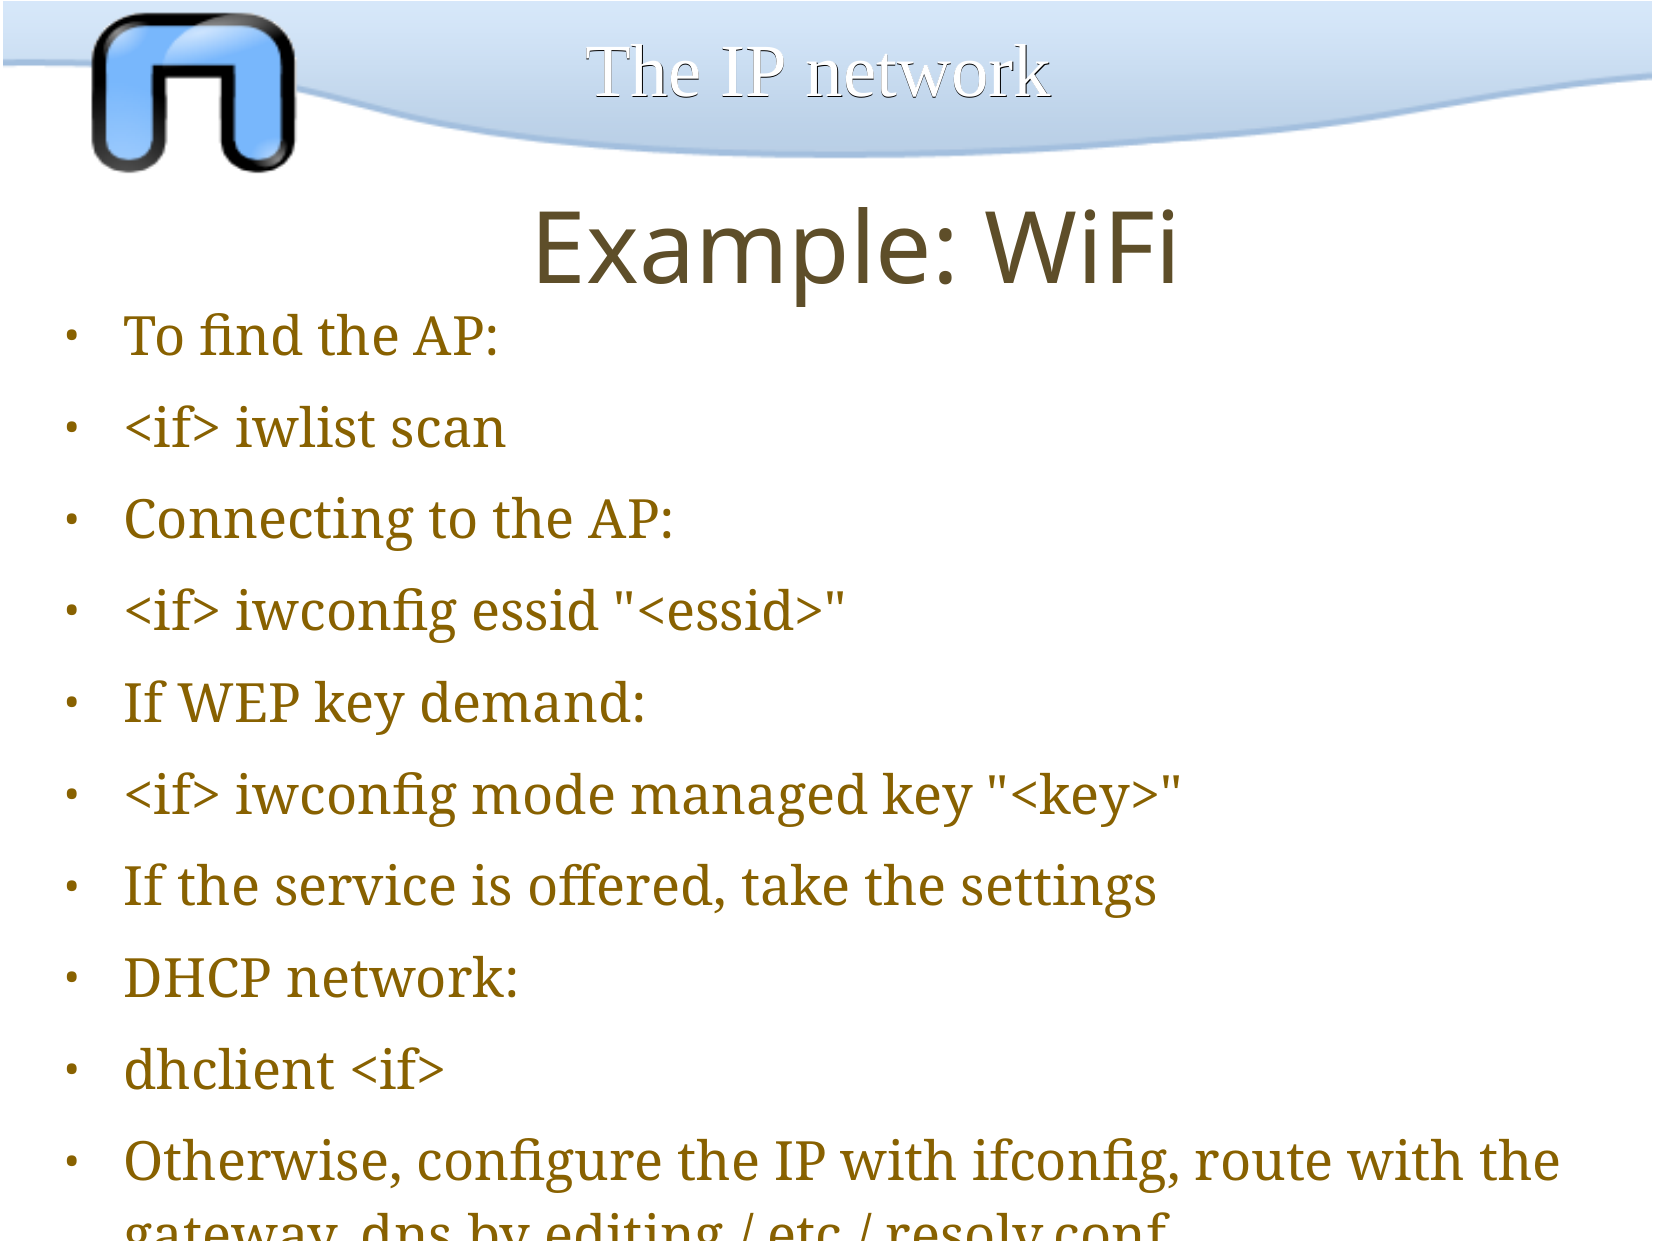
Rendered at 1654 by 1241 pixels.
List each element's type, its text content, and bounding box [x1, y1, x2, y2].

title Example: WiFi [147, 82, 1565, 408]
text_box The IP network [573, 29, 1063, 82]
picture [0, 0, 1654, 1241]
list To find the AP: <if> iwlist scan Connecting to the AP: <if> iwconfig essid "<essid>" If WEP key demand: <if> iwconfig mode managed key "<key>" If the service is offered, take the settings DHCP network: dhclient <if> Otherwise, configure the IP with ifconfig, route with the gateway, dns by editing / etc / resolv.conf [29, 297, 1595, 1241]
